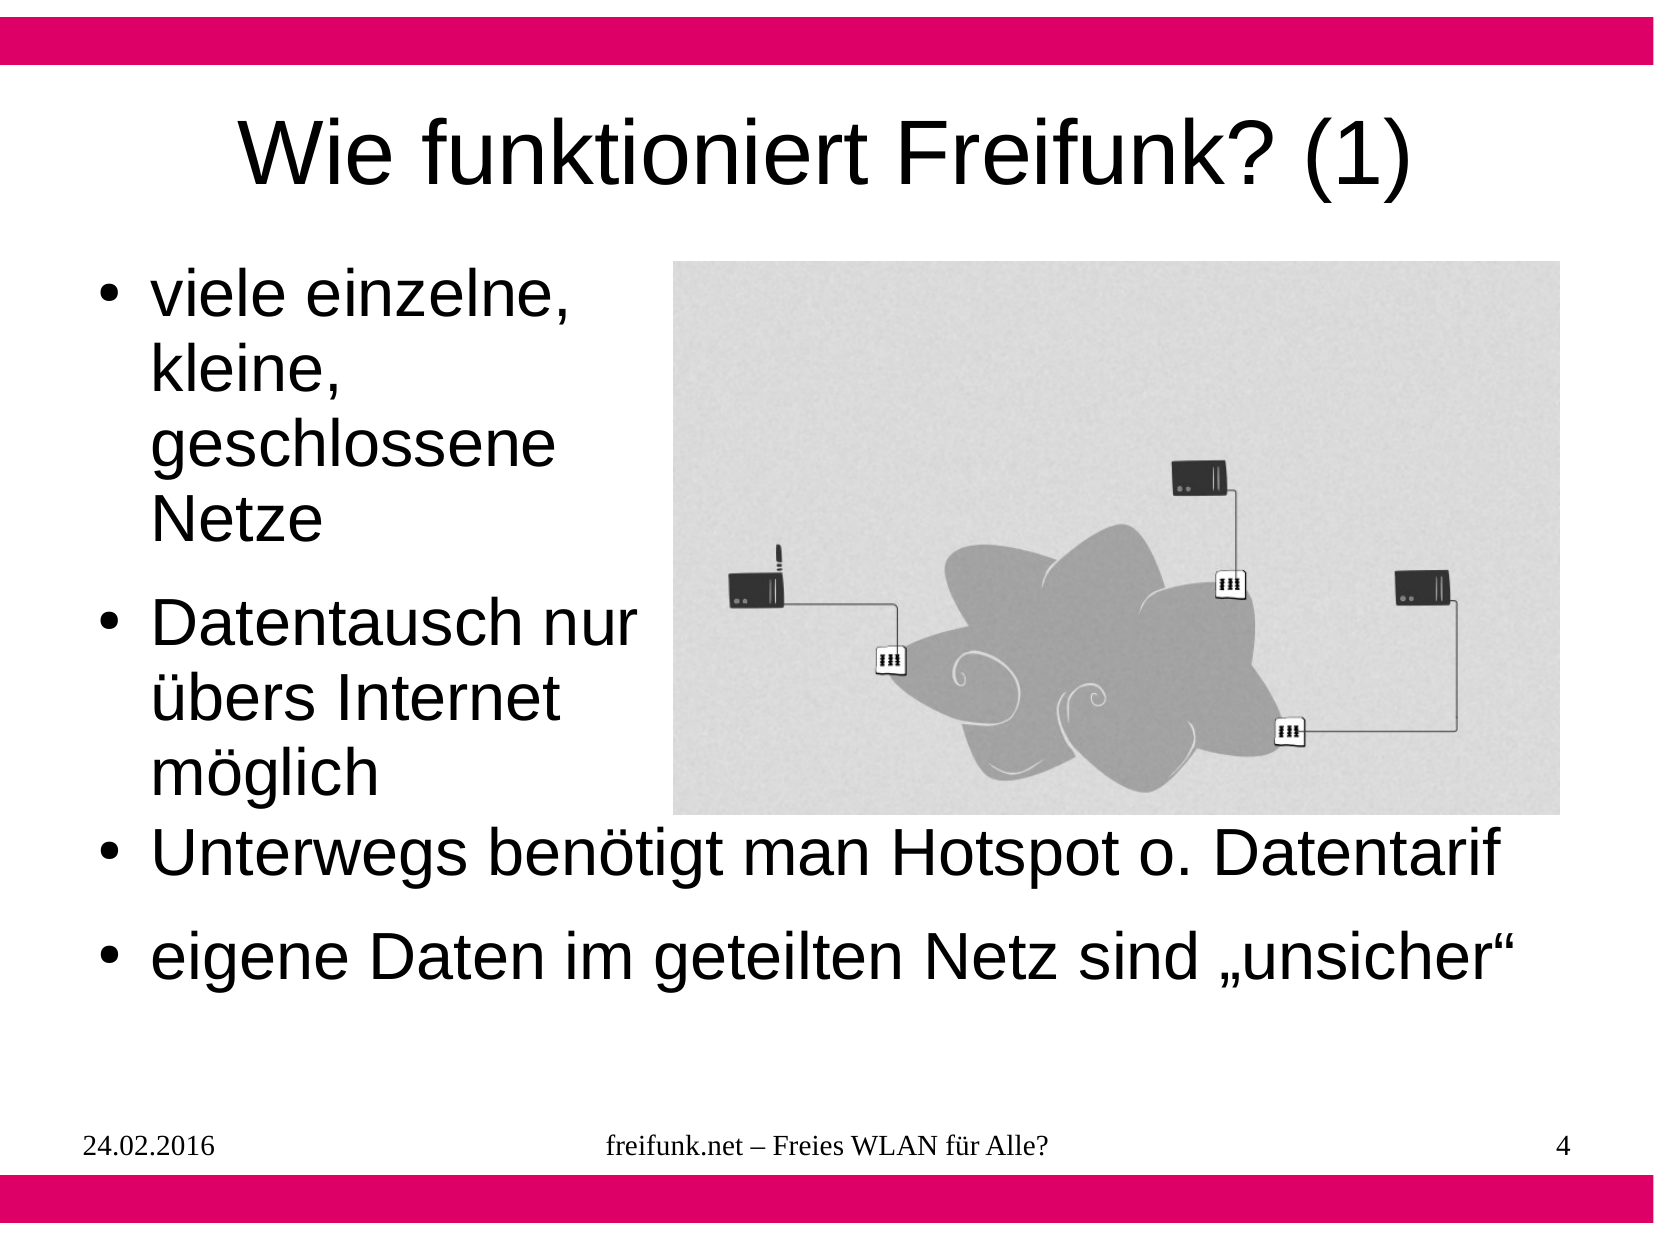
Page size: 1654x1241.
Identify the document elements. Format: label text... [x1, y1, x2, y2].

picture [0, 17, 1654, 65]
list viele einzelne, kleine, geschlossene Netze Datentausch nur übers Internet möglich [79, 256, 674, 814]
picture [673, 261, 1560, 814]
title Wie funktioniert Freifunk? (1) [82, 65, 1571, 257]
list Unterwegs benötigt man Hotspot o. Datentarif eigene Daten im geteilten Netz sind „unsicher“ [79, 814, 1560, 1075]
picture [0, 1175, 1654, 1223]
